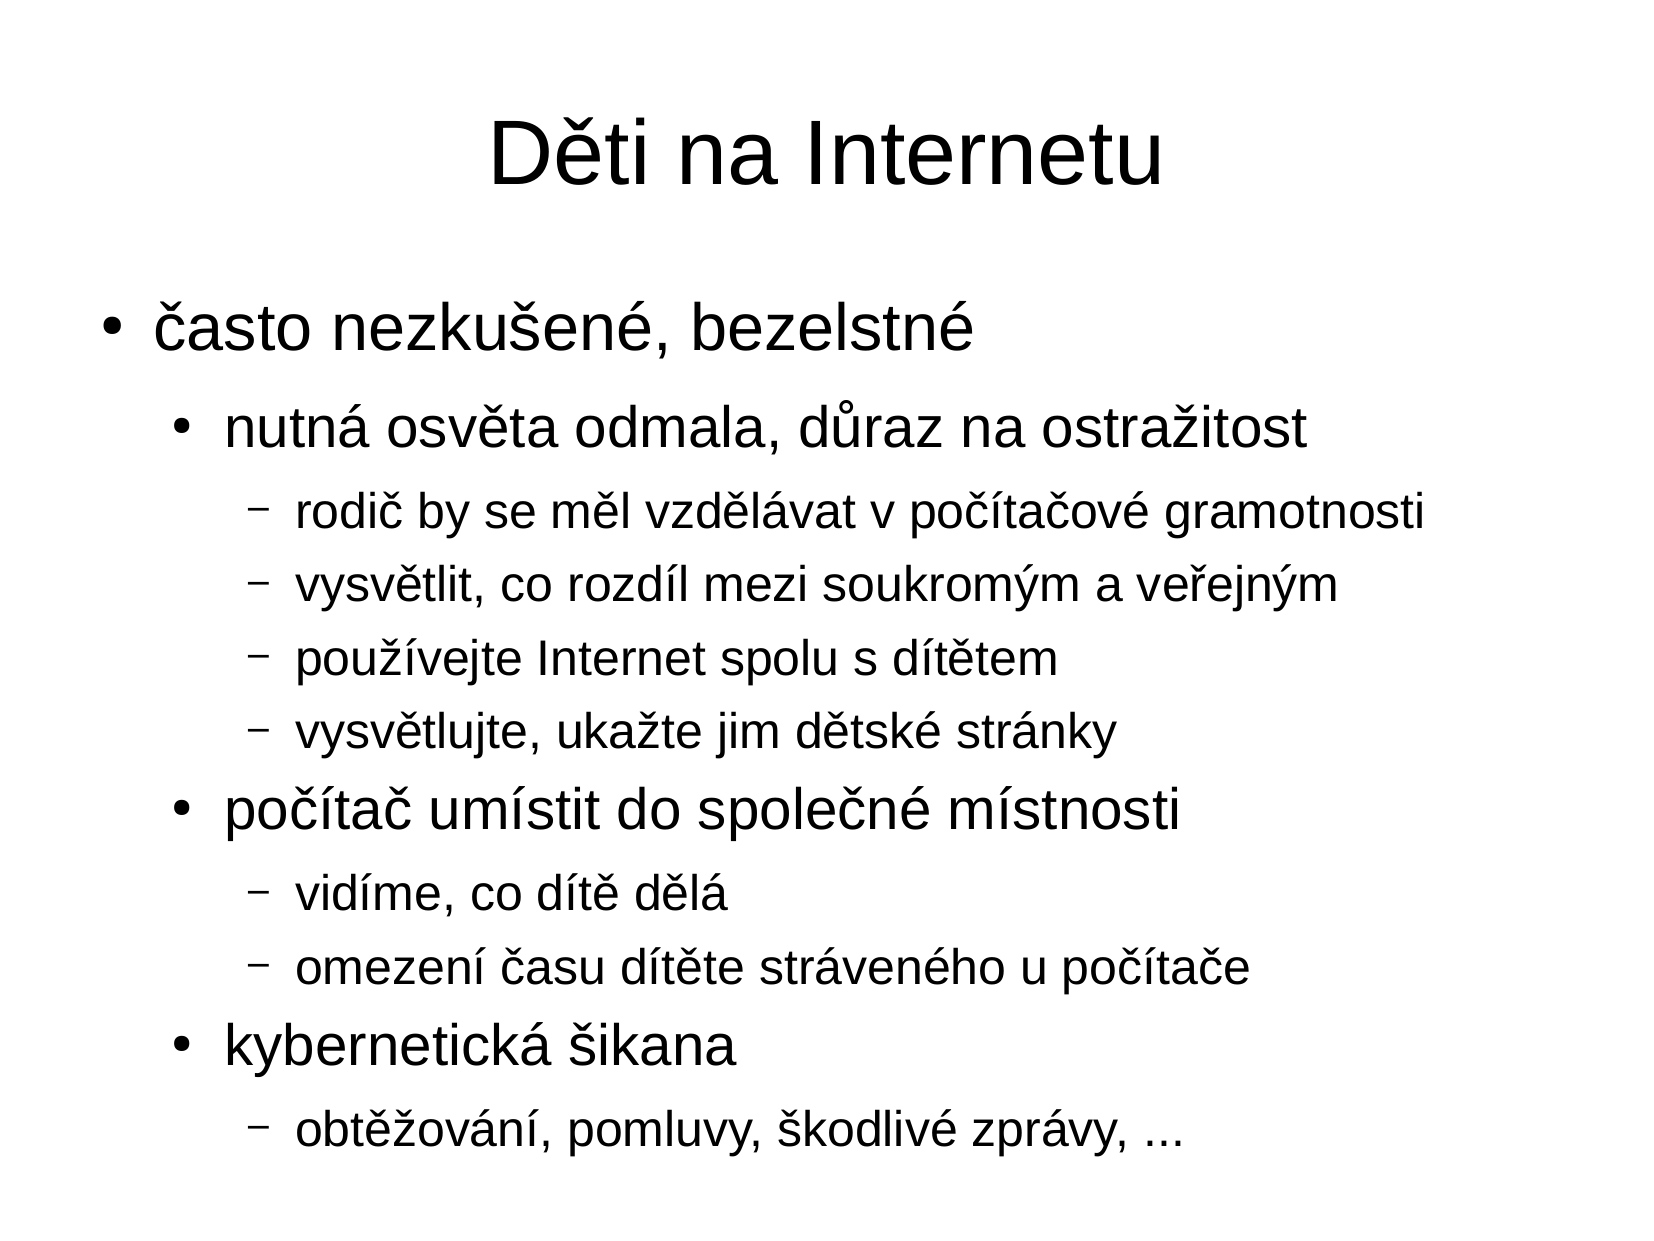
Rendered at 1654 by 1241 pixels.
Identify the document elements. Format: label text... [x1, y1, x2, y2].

list často nezkušené, bezelstné nutná osvěta odmala, důraz na ostražitost rodič by se měl vzdělávat v počítačové gramotnosti vysvětlit, co rozdíl mezi soukromým a veřejným používejte Internet spolu s dítětem vysvětlujte, ukažte jim dětské stránky počítač umístit do společné místnosti vidíme, co dítě dělá omezení času dítěte stráveného u počítače kybernetická šikana obtěžování, pomluvy, škodlivé zprávy, ... [82, 290, 1571, 1205]
title Děti na Internetu [82, 49, 1571, 257]
